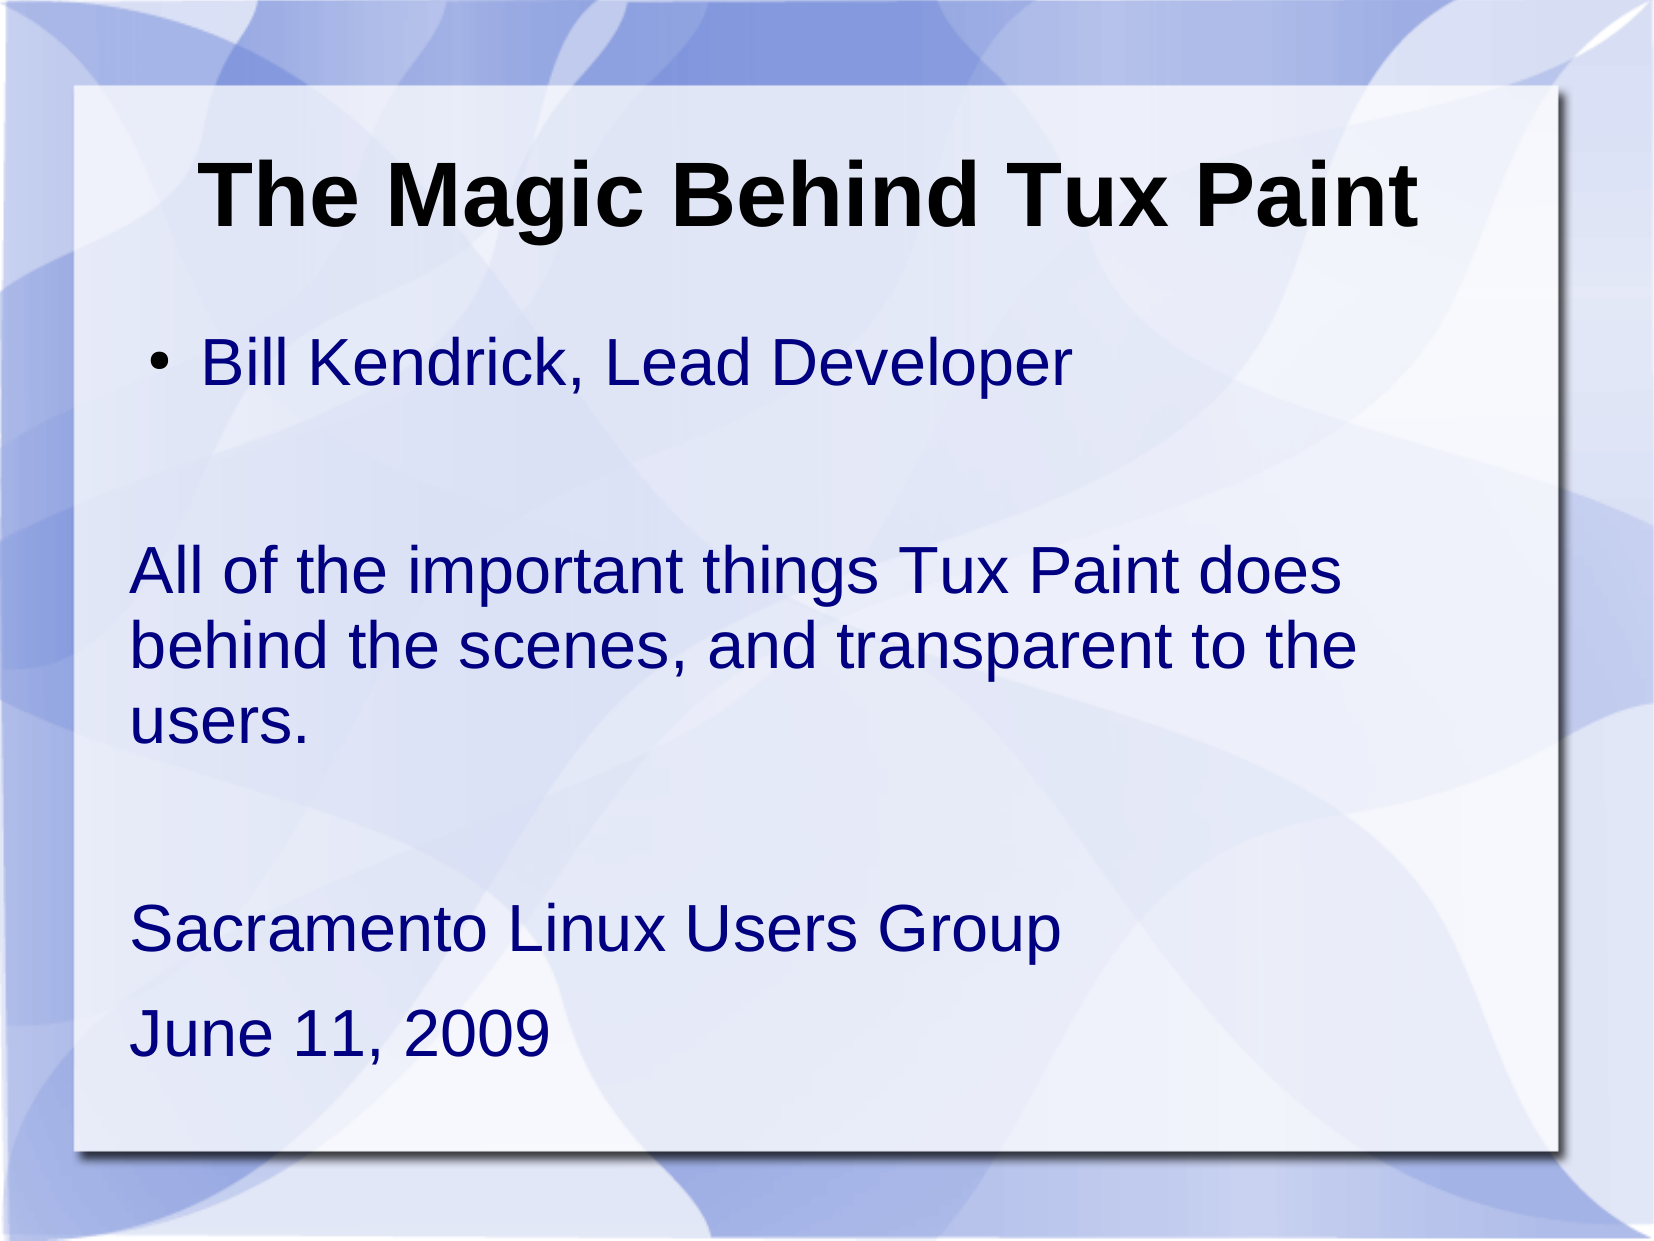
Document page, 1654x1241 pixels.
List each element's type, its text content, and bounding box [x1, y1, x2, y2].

title The Magic Behind Tux Paint [82, 90, 1536, 298]
list Bill Kendrick, Lead Developer All of the important things Tux Paint does behind the scenes, and transparent to the users. Sacramento Linux Users Group June 11, 2009 [129, 324, 1489, 1144]
picture [0, 0, 1654, 1241]
